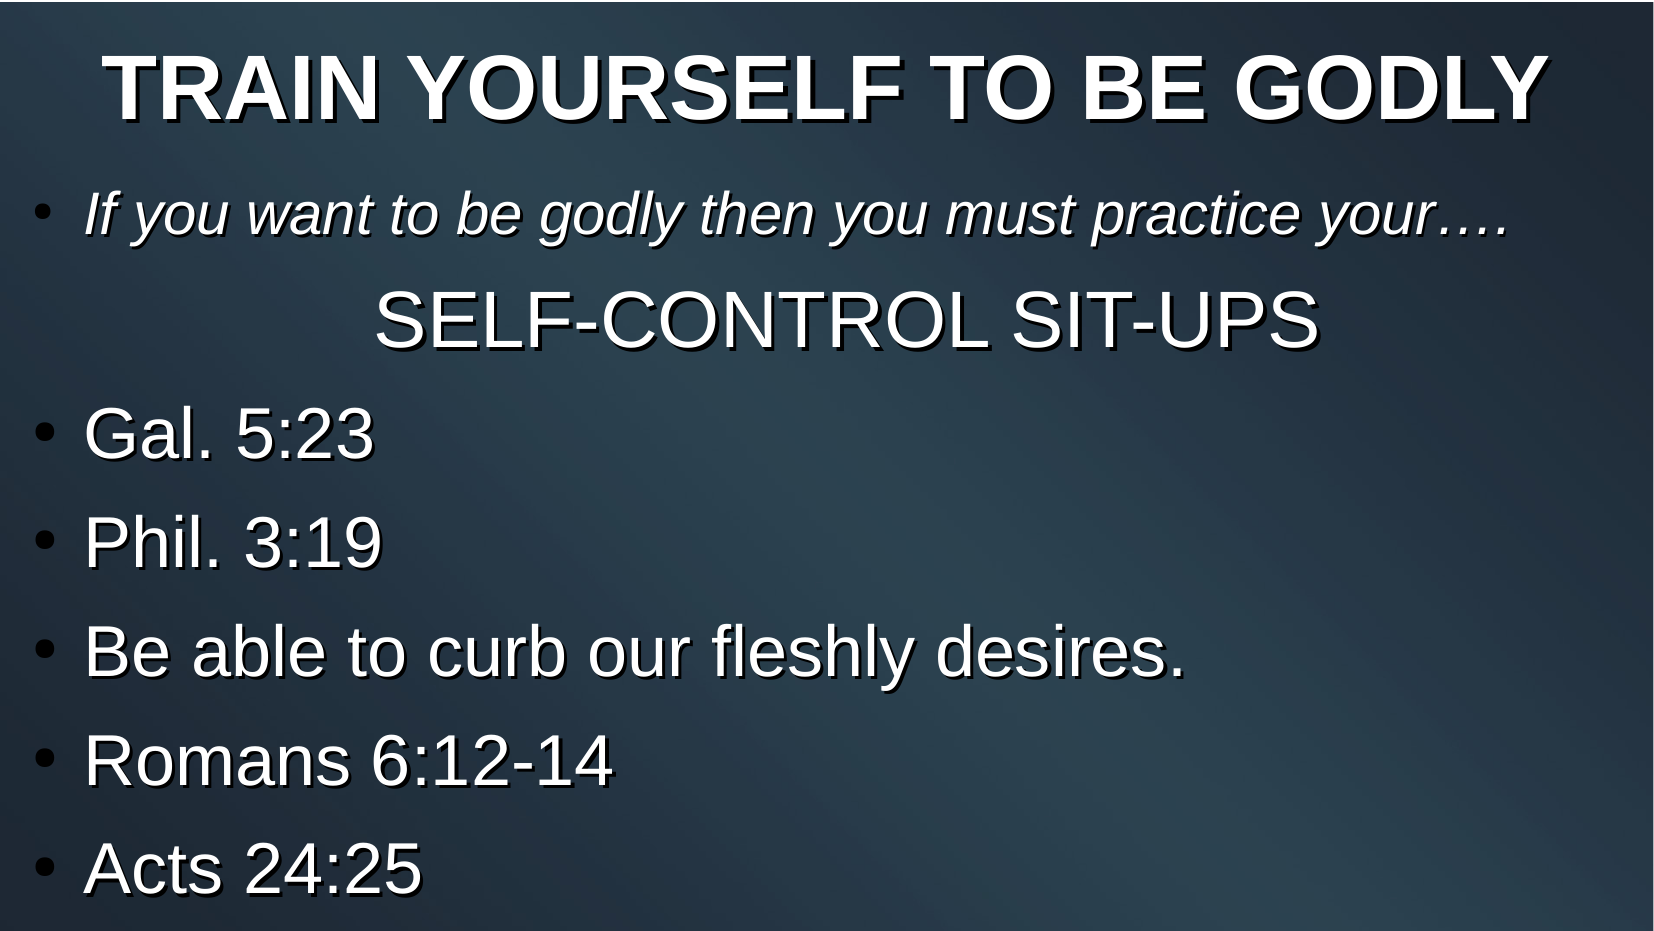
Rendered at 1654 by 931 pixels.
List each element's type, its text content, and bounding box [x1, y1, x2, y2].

title TRAIN YOURSELF TO BE GODLY [82, 9, 1571, 166]
picture [0, 2, 1654, 931]
list If you want to be godly then you must practice your…. SELF-CONTROL SIT-UPS Gal. 5:23 Phil. 3:19 Be able to curb our fleshly desires. Romans 6:12-14 Acts 24:25 [15, 180, 1636, 916]
